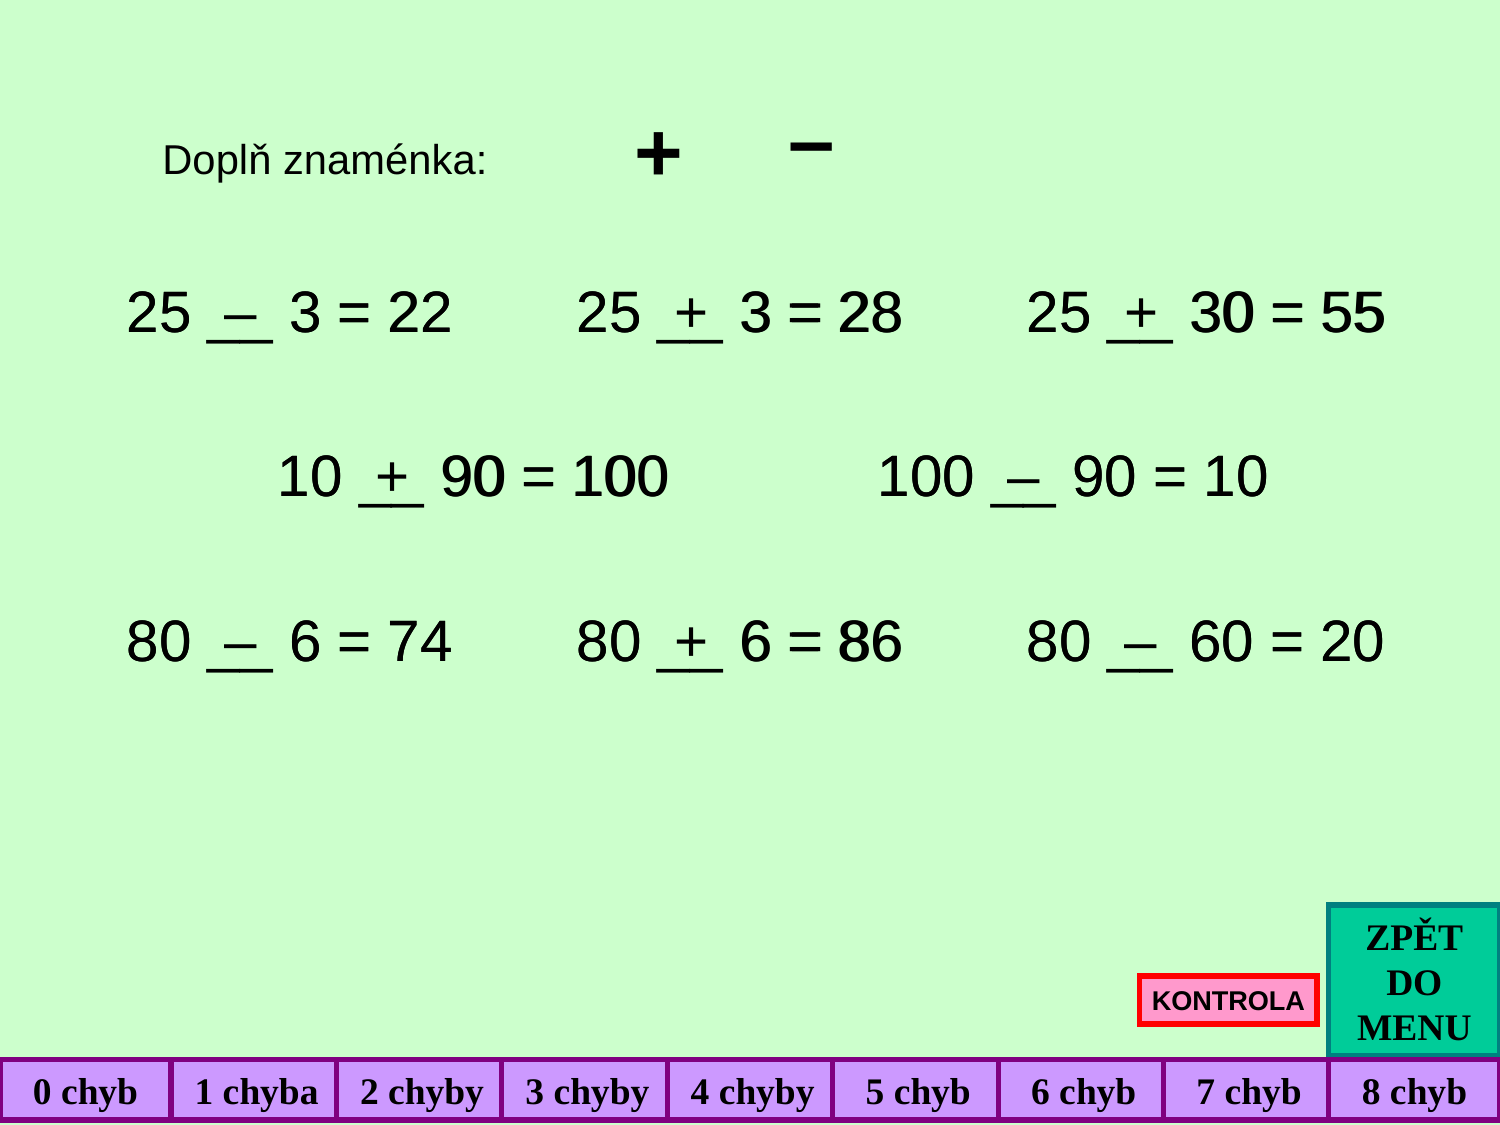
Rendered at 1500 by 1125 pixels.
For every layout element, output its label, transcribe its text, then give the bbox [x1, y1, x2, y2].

text_box Doplň znaménka: [147, 125, 573, 191]
text_box 7 chyb [1163, 1059, 1328, 1121]
text_box KONTROLA [1139, 976, 1317, 1024]
text_box 0 chyb [0, 1059, 171, 1121]
text_box ZPĚT DO MENU [1328, 904, 1500, 1056]
text_box 2 chyby [336, 1059, 501, 1121]
text_box + [620, 90, 751, 206]
text_box – [773, 78, 904, 194]
text_box 8 chyb [1328, 1059, 1500, 1121]
text_box 4 chyby [667, 1059, 832, 1121]
text_box 6 chyb [998, 1059, 1163, 1121]
text_box 3 chyby [501, 1059, 667, 1121]
text_box 1 chyba [171, 1059, 336, 1121]
text_box 25 __ 3 = 22 25 __ 3 = 28 25 __ 30 = 55 10 __ 90 = 100 100 __ 90 = 10 80 __ 6 = 74 80 __ 6 = 86 80 __ 60 = 20 [112, 208, 1436, 681]
text_box 5 chyb [832, 1059, 998, 1121]
